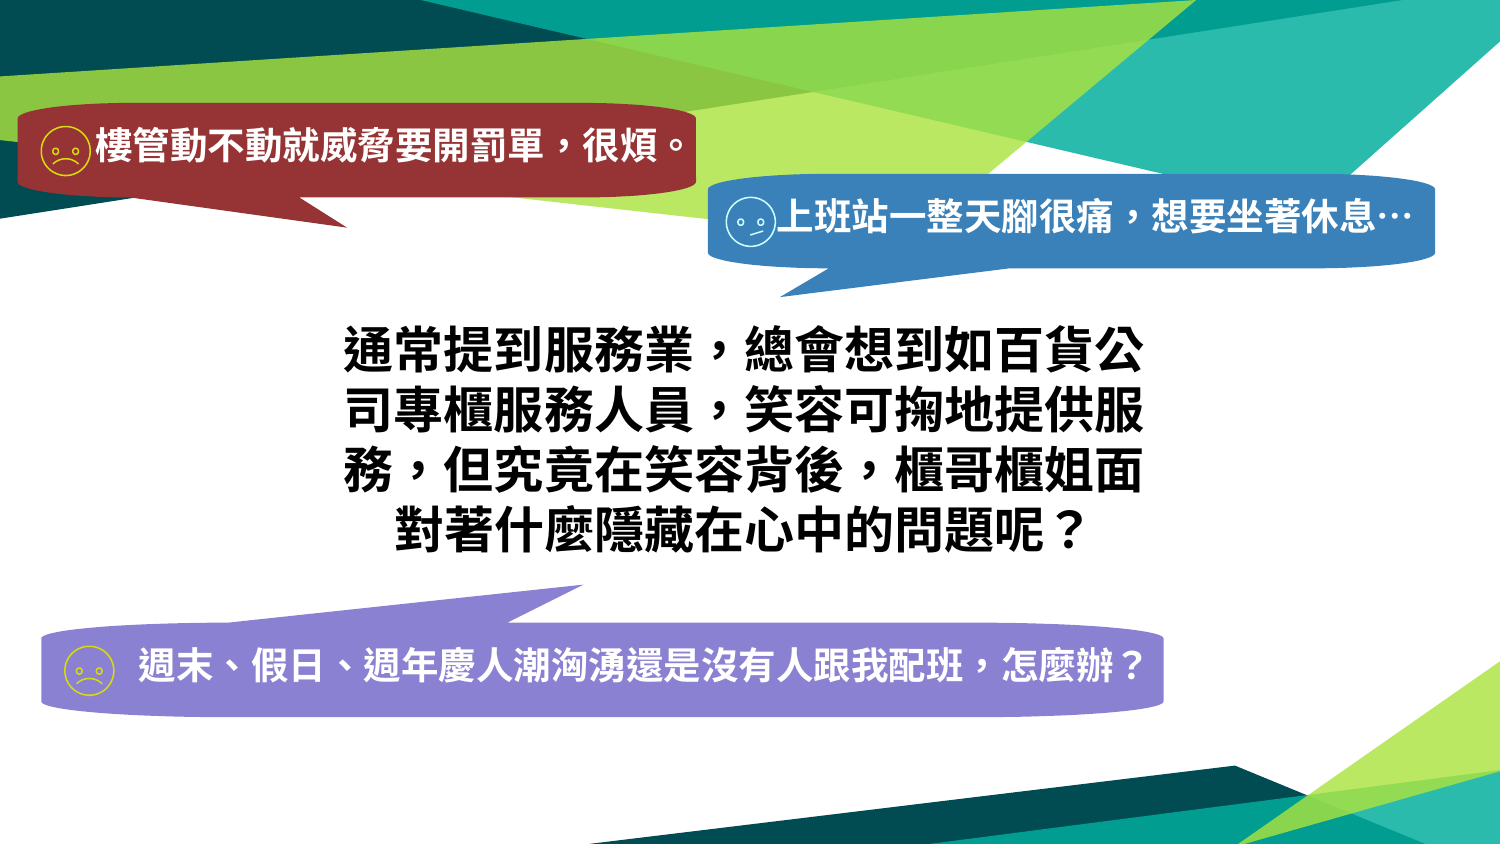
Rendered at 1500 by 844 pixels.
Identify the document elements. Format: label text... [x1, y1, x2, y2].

text_box 週末、假日、週年慶人潮洶湧還是沒有人跟我配班，怎麼辦？ [123, 634, 1177, 696]
text_box [707, 173, 1436, 298]
text_box [17, 102, 697, 228]
text_box 上班站一整天腳很痛，想要坐著休息… [761, 185, 1425, 247]
text_box 樓管動不動就威脅要開罰單，很煩。 [80, 114, 717, 176]
text_box [41, 584, 1164, 718]
text_box [43, 128, 80, 174]
title 通常提到服務業，總會想到如百貨公司專櫃服務人員，笑容可掬地提供服務，但究竟在笑容背後，櫃哥櫃姐面對著什麼隱藏在心中的問題呢？ [312, 303, 1176, 588]
text_box 樓管動不動就威脅要開罰單，很煩。 [80, 133, 89, 169]
text_box 上班站一整天腳很痛，想要坐著休息… [761, 202, 774, 242]
